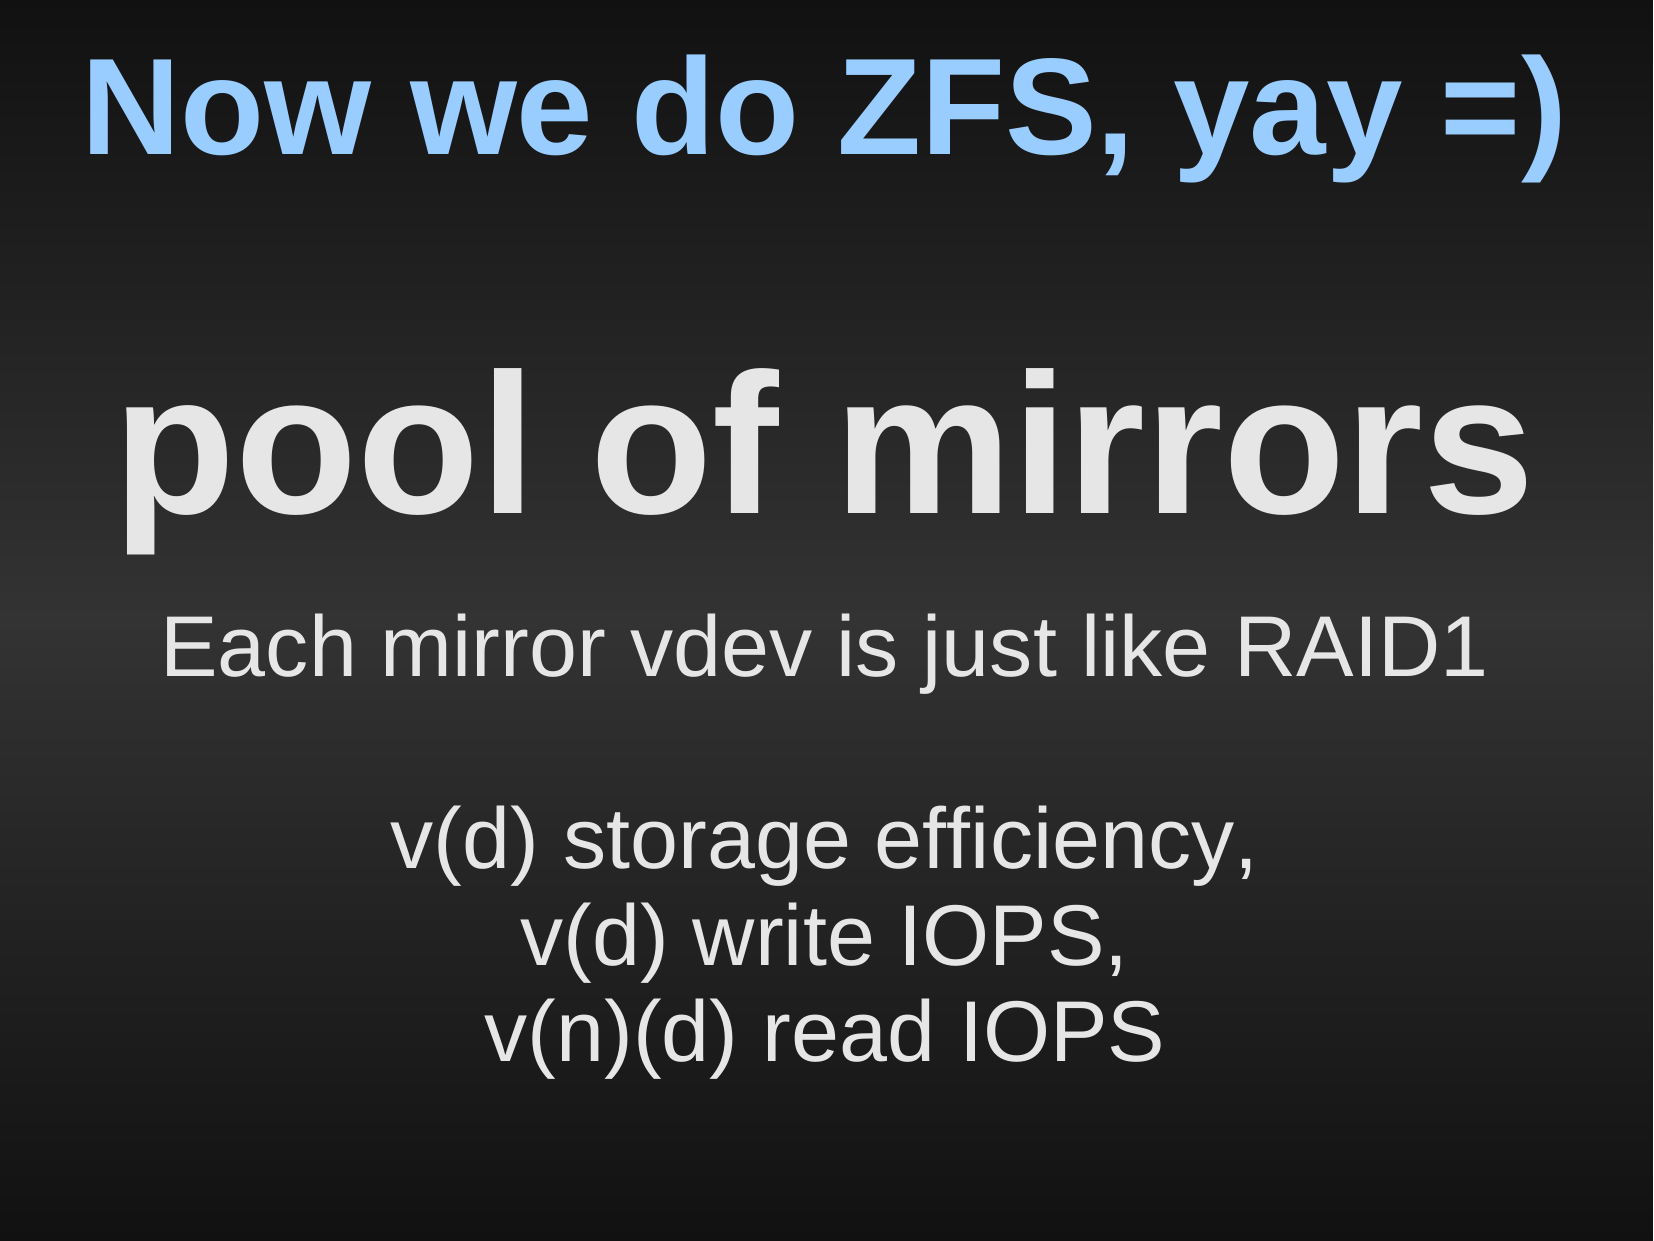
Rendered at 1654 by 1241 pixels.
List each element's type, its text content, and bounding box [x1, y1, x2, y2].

title pool of mirrors Each mirror vdev is just like RAID1 v(d) storage efficiency, v(d) write IOPS, v(n)(d) read IOPS [0, 284, 1651, 1241]
title Now we do ZFS, yay =) [0, 2, 1651, 211]
